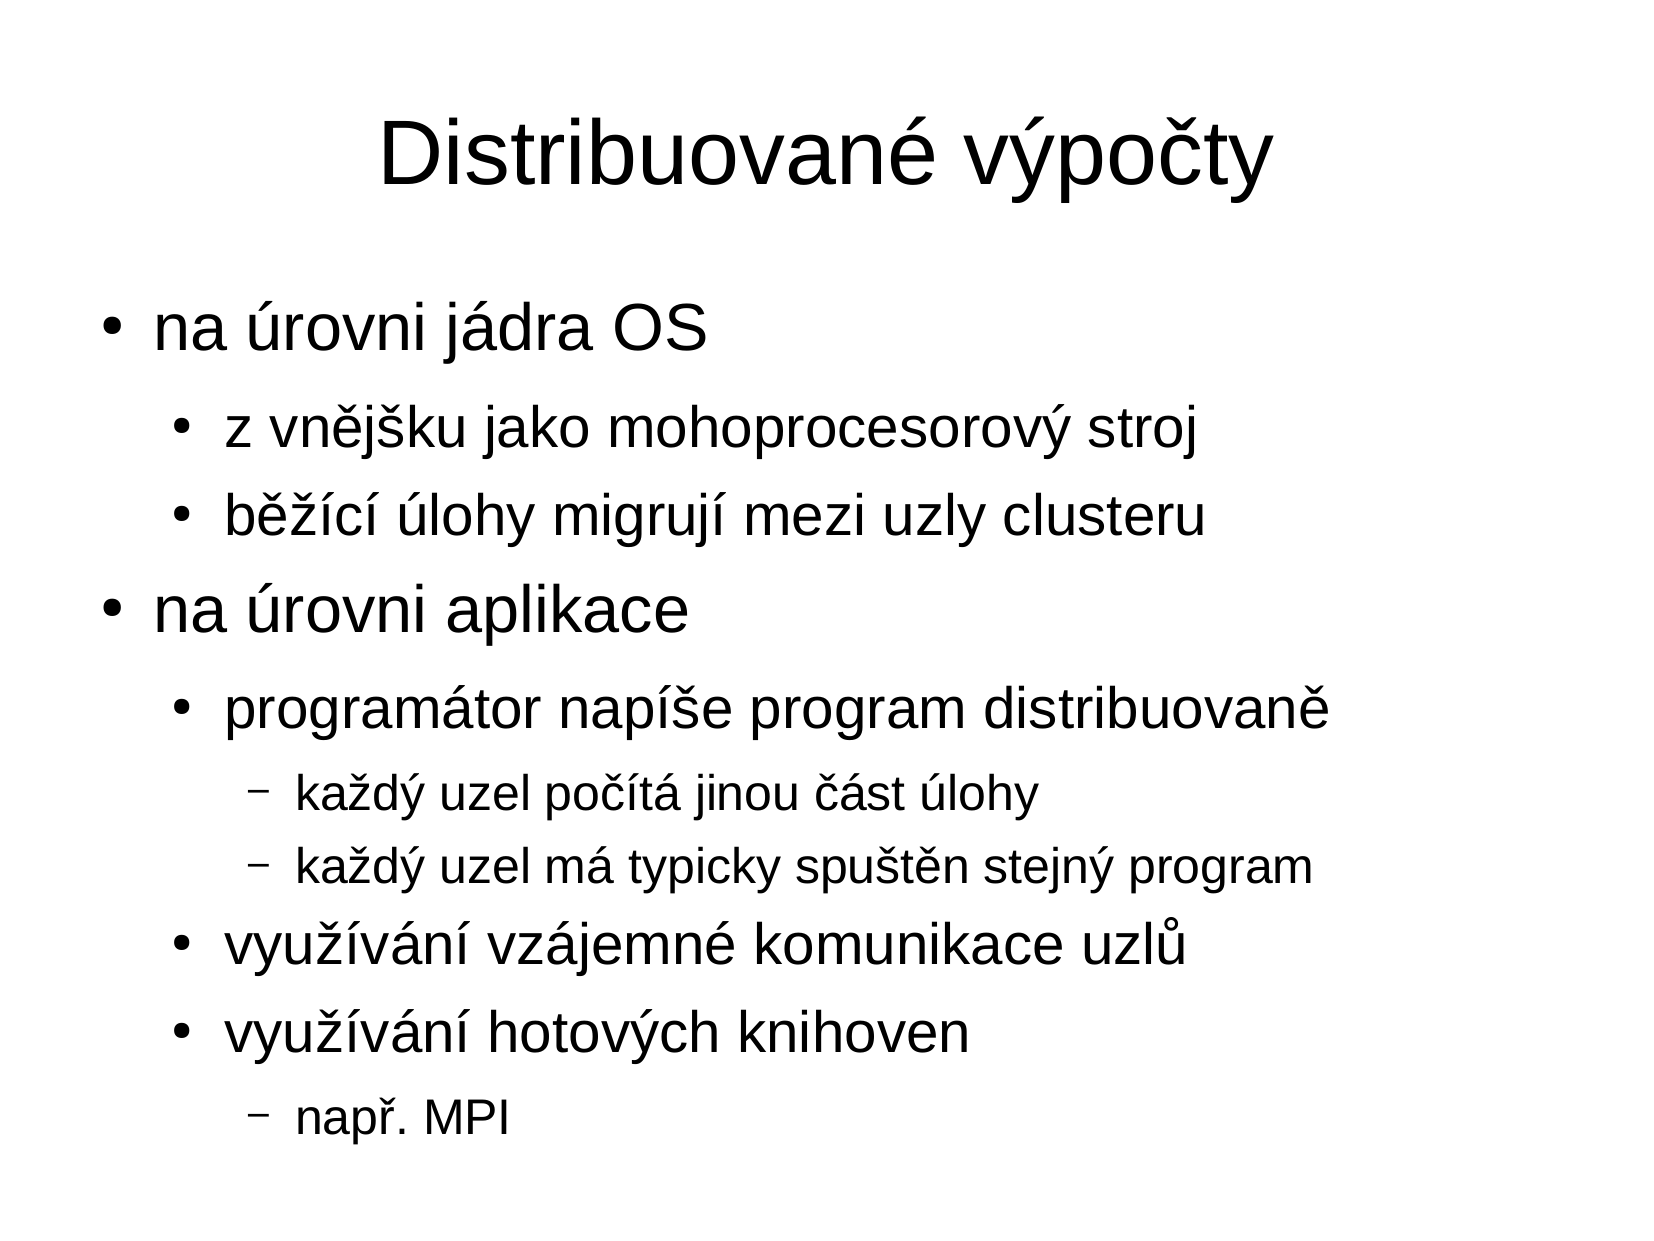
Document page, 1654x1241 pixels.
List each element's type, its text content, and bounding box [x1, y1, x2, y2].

list na úrovni jádra OS z vnějšku jako mohoprocesorový stroj běžící úlohy migrují mezi uzly clusteru na úrovni aplikace programátor napíše program distribuovaně každý uzel počítá jinou část úlohy každý uzel má typicky spuštěn stejný program využívání vzájemné komunikace uzlů využívání hotových knihoven např. MPI [82, 290, 1571, 1144]
title Distribuované výpočty [82, 49, 1571, 257]
